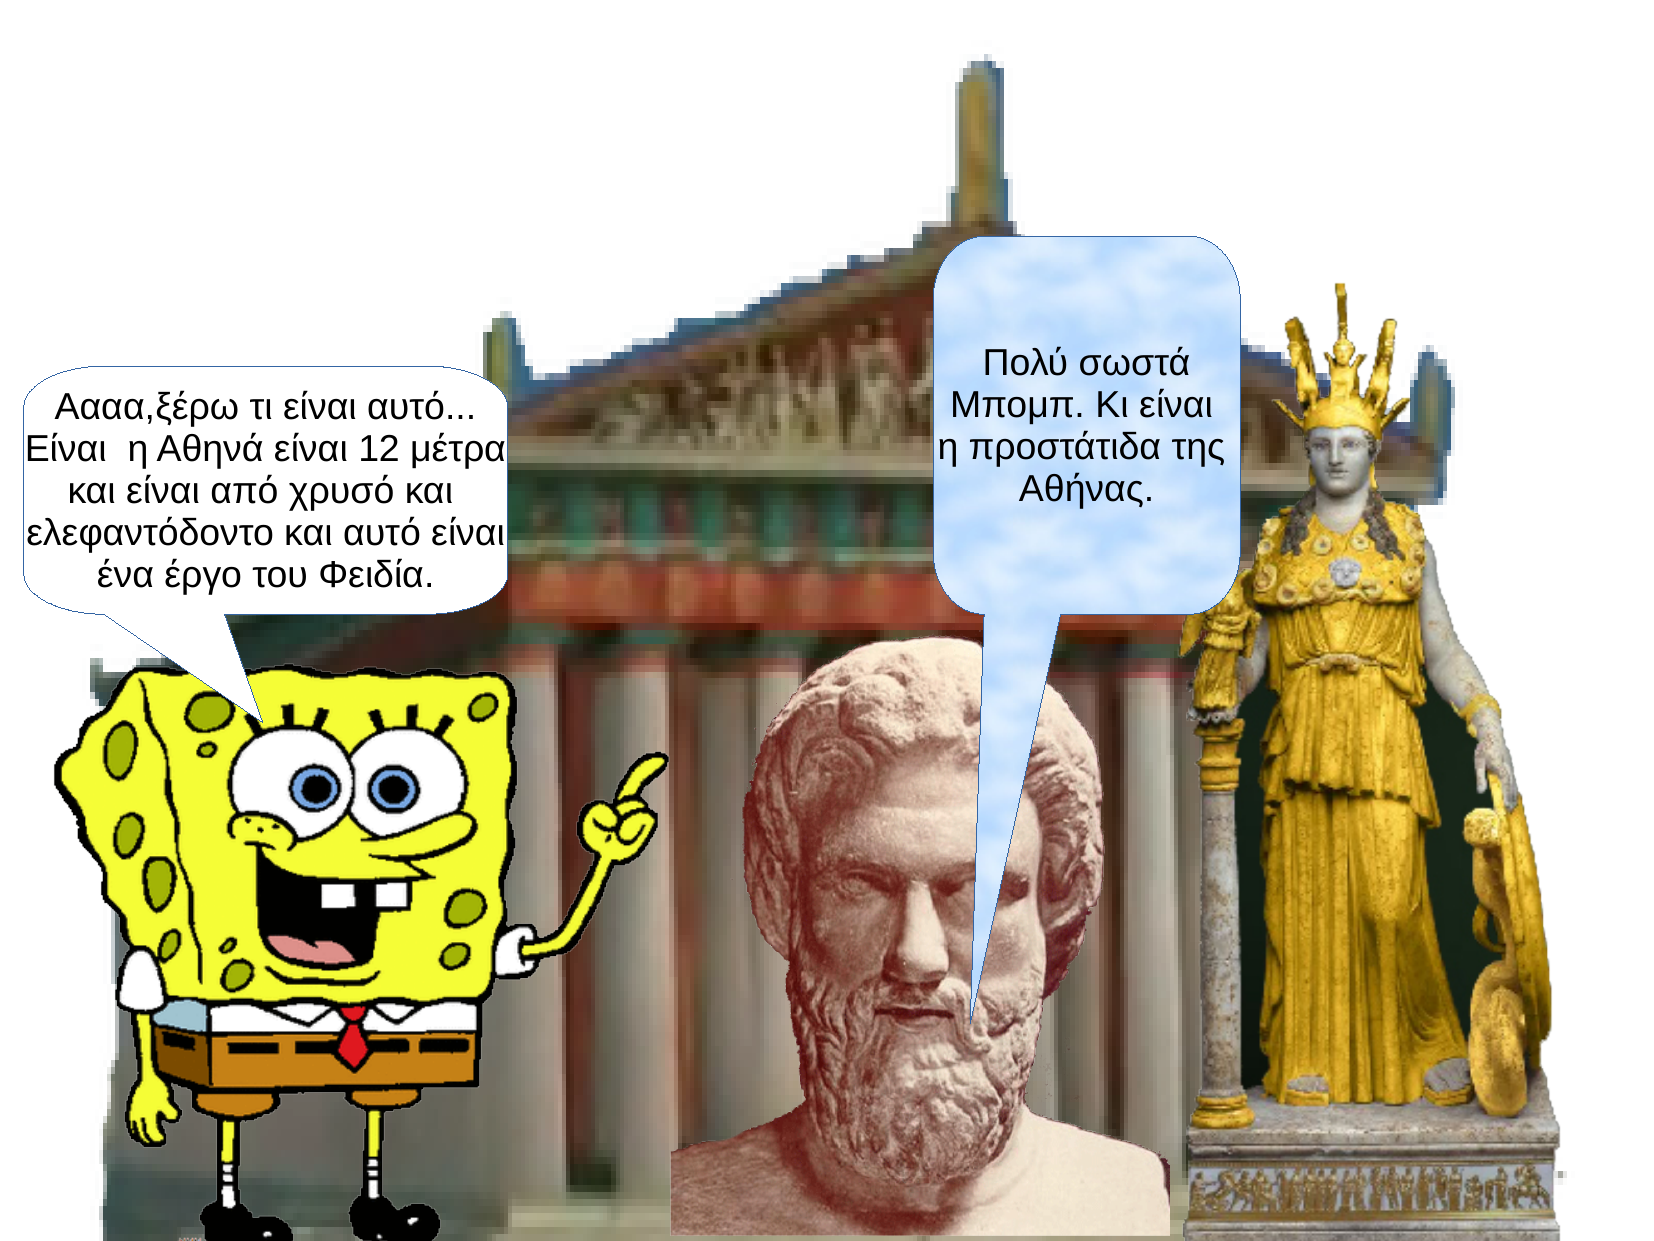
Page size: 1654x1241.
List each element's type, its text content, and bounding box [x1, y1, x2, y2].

text_box Πολύ σωστά Μπομπ. Κι είναι η προστάτιδα της Αθήνας. [933, 236, 1241, 1024]
text_box Αααα,ξέρω τι είναι αυτό... Είναι η Αθηνά είναι 12 μέτρα και είναι από χρυσό και ελεφαντόδοντο και αυτό είναι ένα έργο του Φειδία. [23, 366, 508, 723]
picture [0, 0, 1654, 1241]
